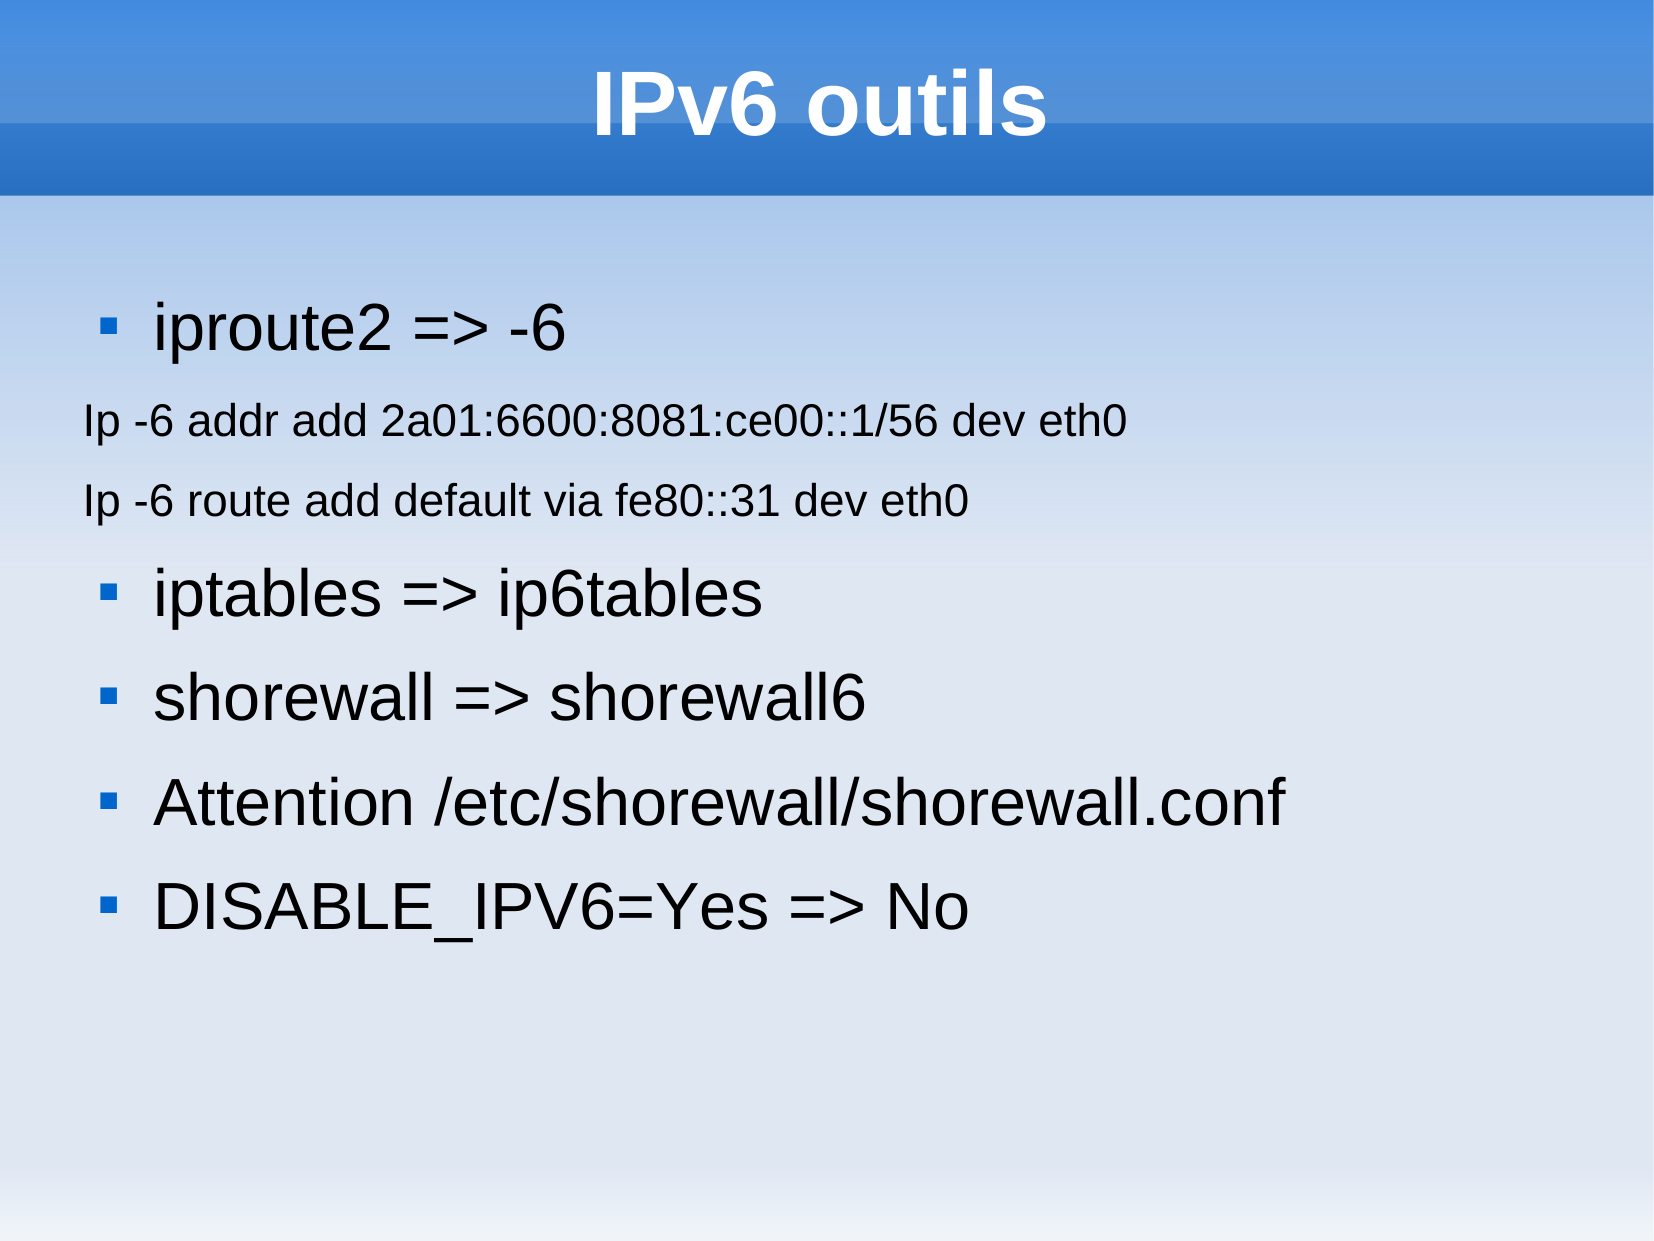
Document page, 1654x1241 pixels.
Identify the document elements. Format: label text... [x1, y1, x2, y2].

title IPv6 outils [76, 7, 1565, 200]
list iproute2 => -6 Ip -6 addr add 2a01:6600:8081:ce00::1/56 dev eth0 Ip -6 route add default via fe80::31 dev eth0 iptables => ip6tables shorewall => shorewall6 Attention /etc/shorewall/shorewall.conf DISABLE_IPV6=Yes => No [82, 290, 1571, 1094]
picture [0, 0, 1654, 1241]
